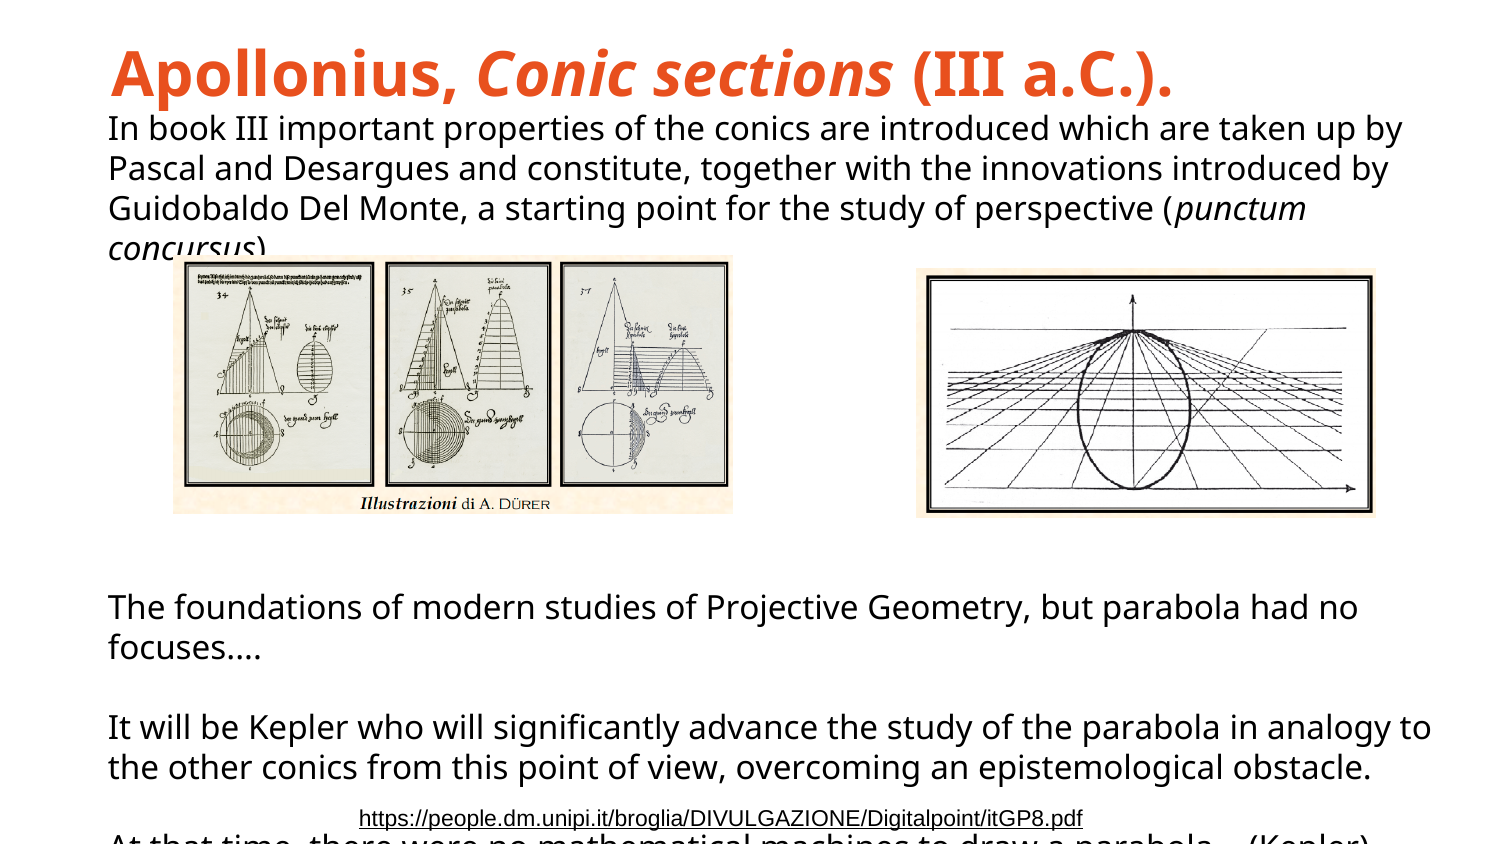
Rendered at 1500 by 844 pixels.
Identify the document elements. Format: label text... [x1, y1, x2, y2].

text_box https://people.dm.unipi.it/broglia/DIVULGAZIONE/Digitalpoint/itGP8.pdf [344, 788, 1279, 844]
picture [916, 268, 1376, 518]
text_box Apollonius, Conic sections (III a.C.). [96, 18, 1410, 92]
picture [173, 255, 733, 514]
text_box In book III important properties of the conics are introduced which are taken up by Pascal and Desargues and constitute, together with the innovations introduced by Guidobaldo Del Monte, a starting point for the study of perspective (punctum concursus). The foundations of modern studies of Projective Geometry, but parabola had no focuses.... It will be Kepler who will significantly advance the study of the parabola in analogy to the other conics from this point of view, overcoming an epistemological obstacle. At that time, there were no mathematical machines to draw a parabola… (Kepler) [18, 92, 1454, 214]
